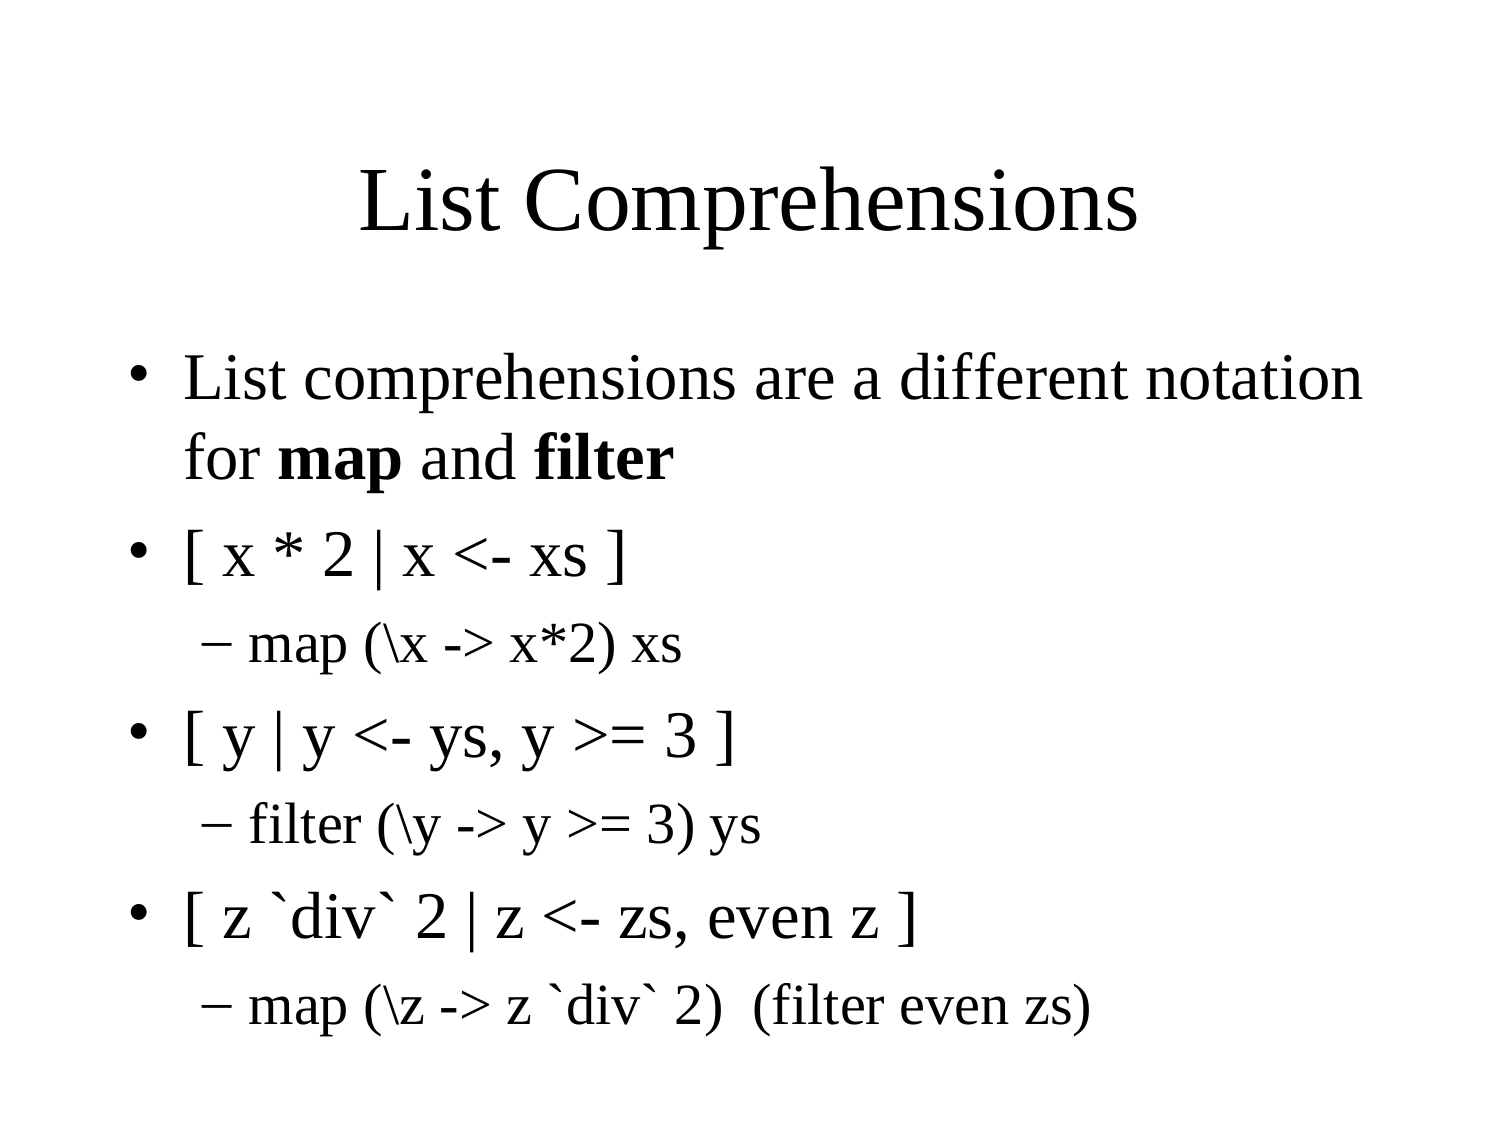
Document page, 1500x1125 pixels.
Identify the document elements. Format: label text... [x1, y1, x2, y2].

title List Comprehensions [112, 92, 1388, 296]
list List comprehensions are a different notation for map and filter [ x * 2 | x <- xs ] map (\x -> x*2) xs [ y | y <- ys, y >= 3 ] filter (\y -> y >= 3) ys [ z `div` 2 | z <- zs, even z ] map (\z -> z `div` 2) (filter even zs) [112, 324, 1388, 1088]
